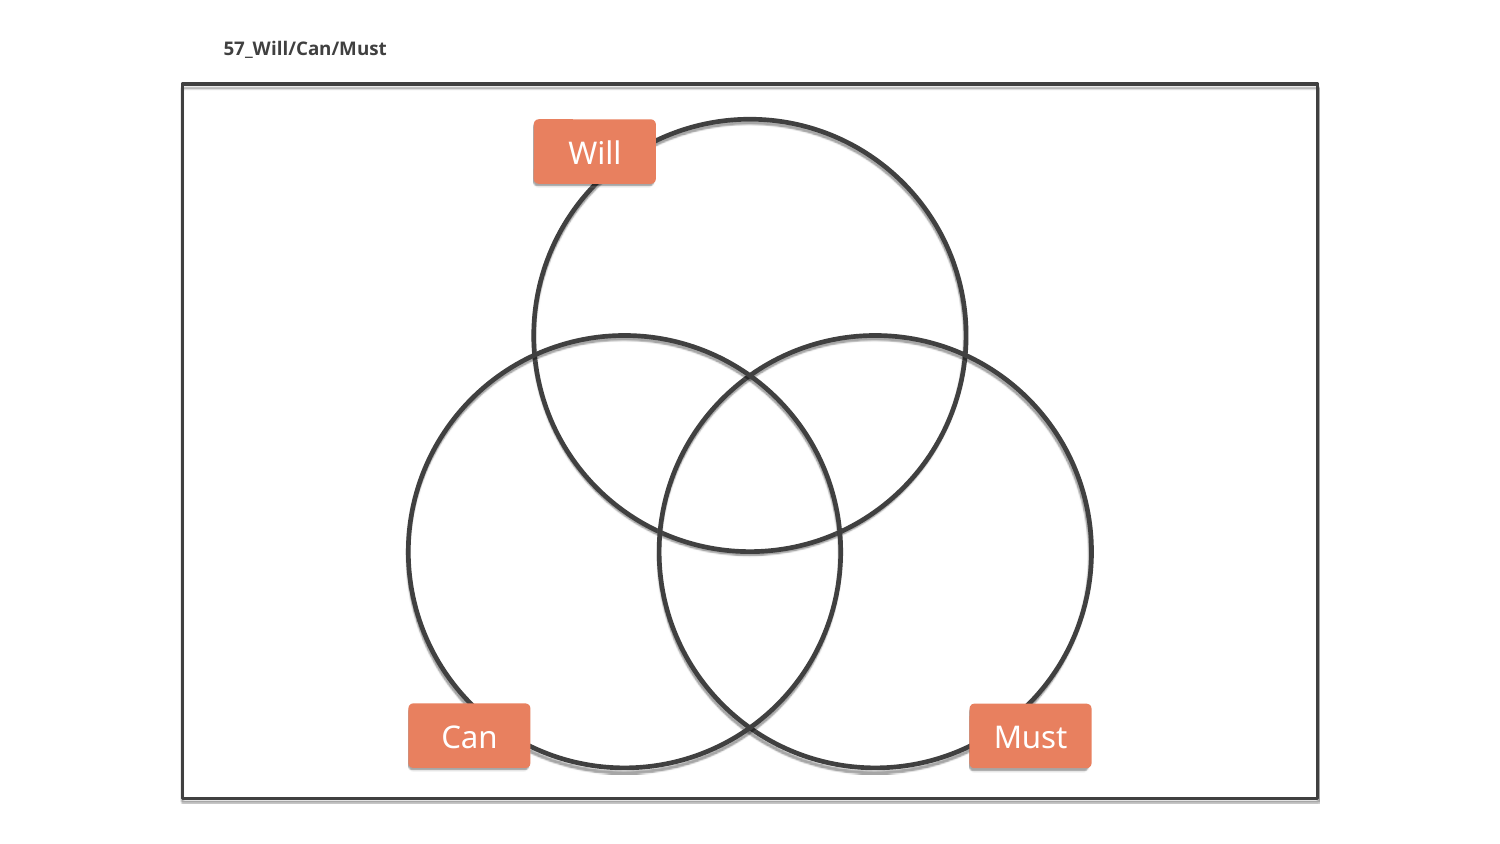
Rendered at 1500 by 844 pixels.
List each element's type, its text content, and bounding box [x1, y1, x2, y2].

text_box [533, 119, 656, 184]
text_box Can [426, 709, 513, 762]
text_box Must [978, 709, 1083, 763]
text_box [408, 703, 531, 768]
text_box Will [553, 125, 637, 178]
text_box 57_Will/Can/Must [208, 29, 402, 67]
text_box [969, 703, 1092, 769]
